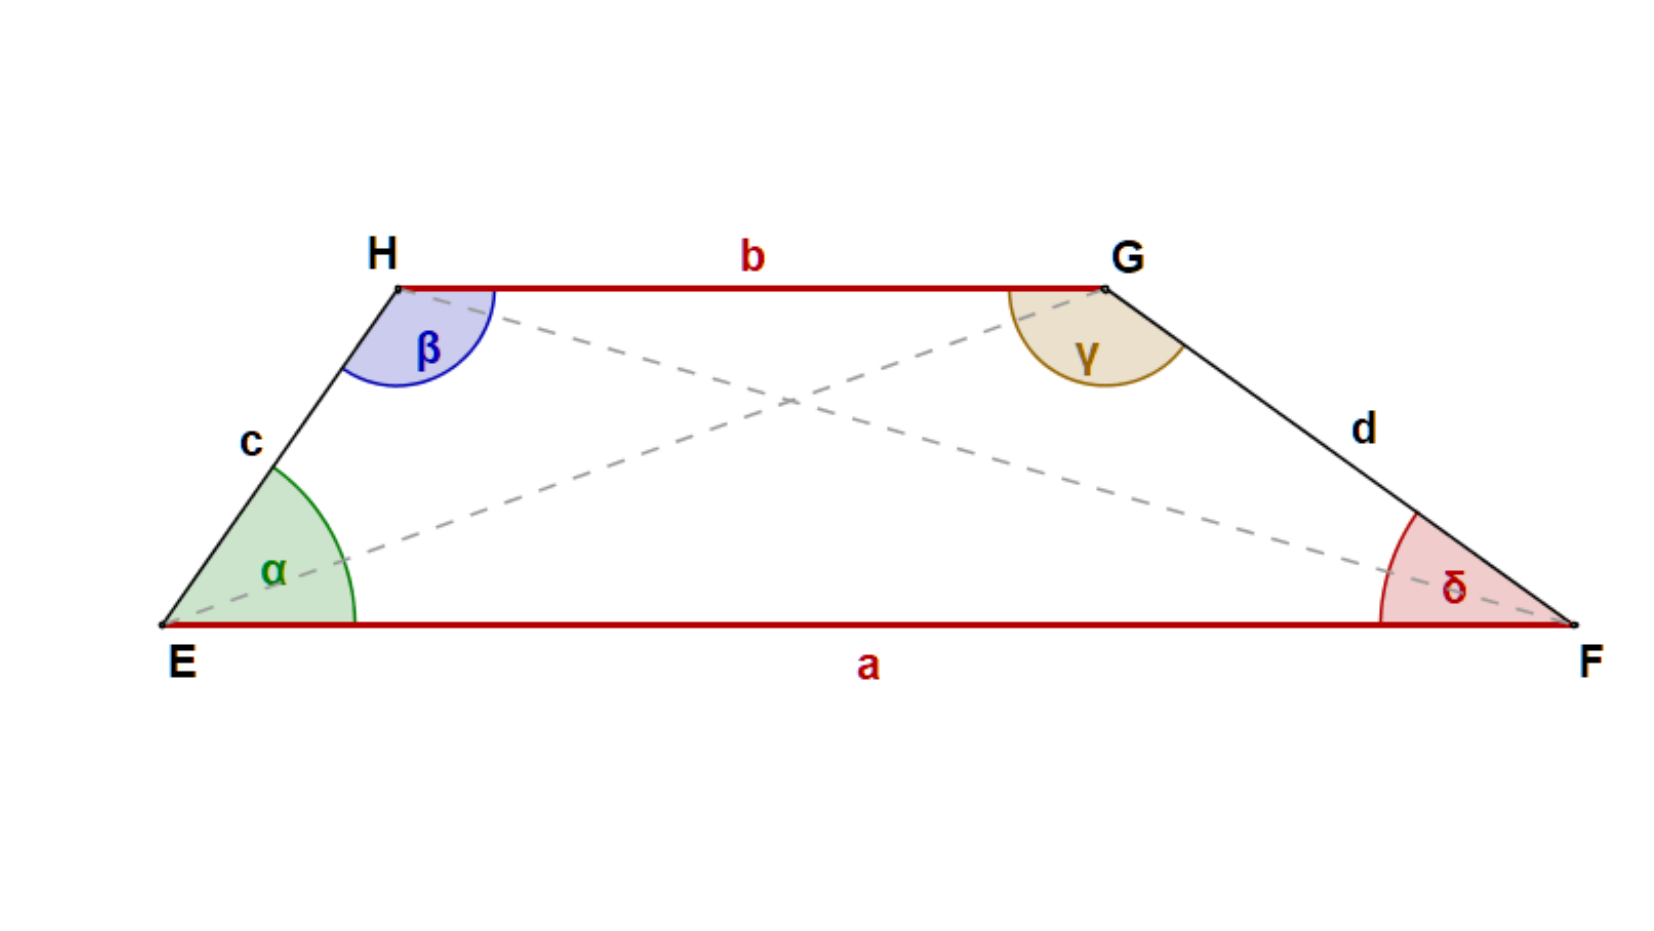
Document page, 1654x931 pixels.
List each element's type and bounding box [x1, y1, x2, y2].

picture [135, 210, 1612, 723]
